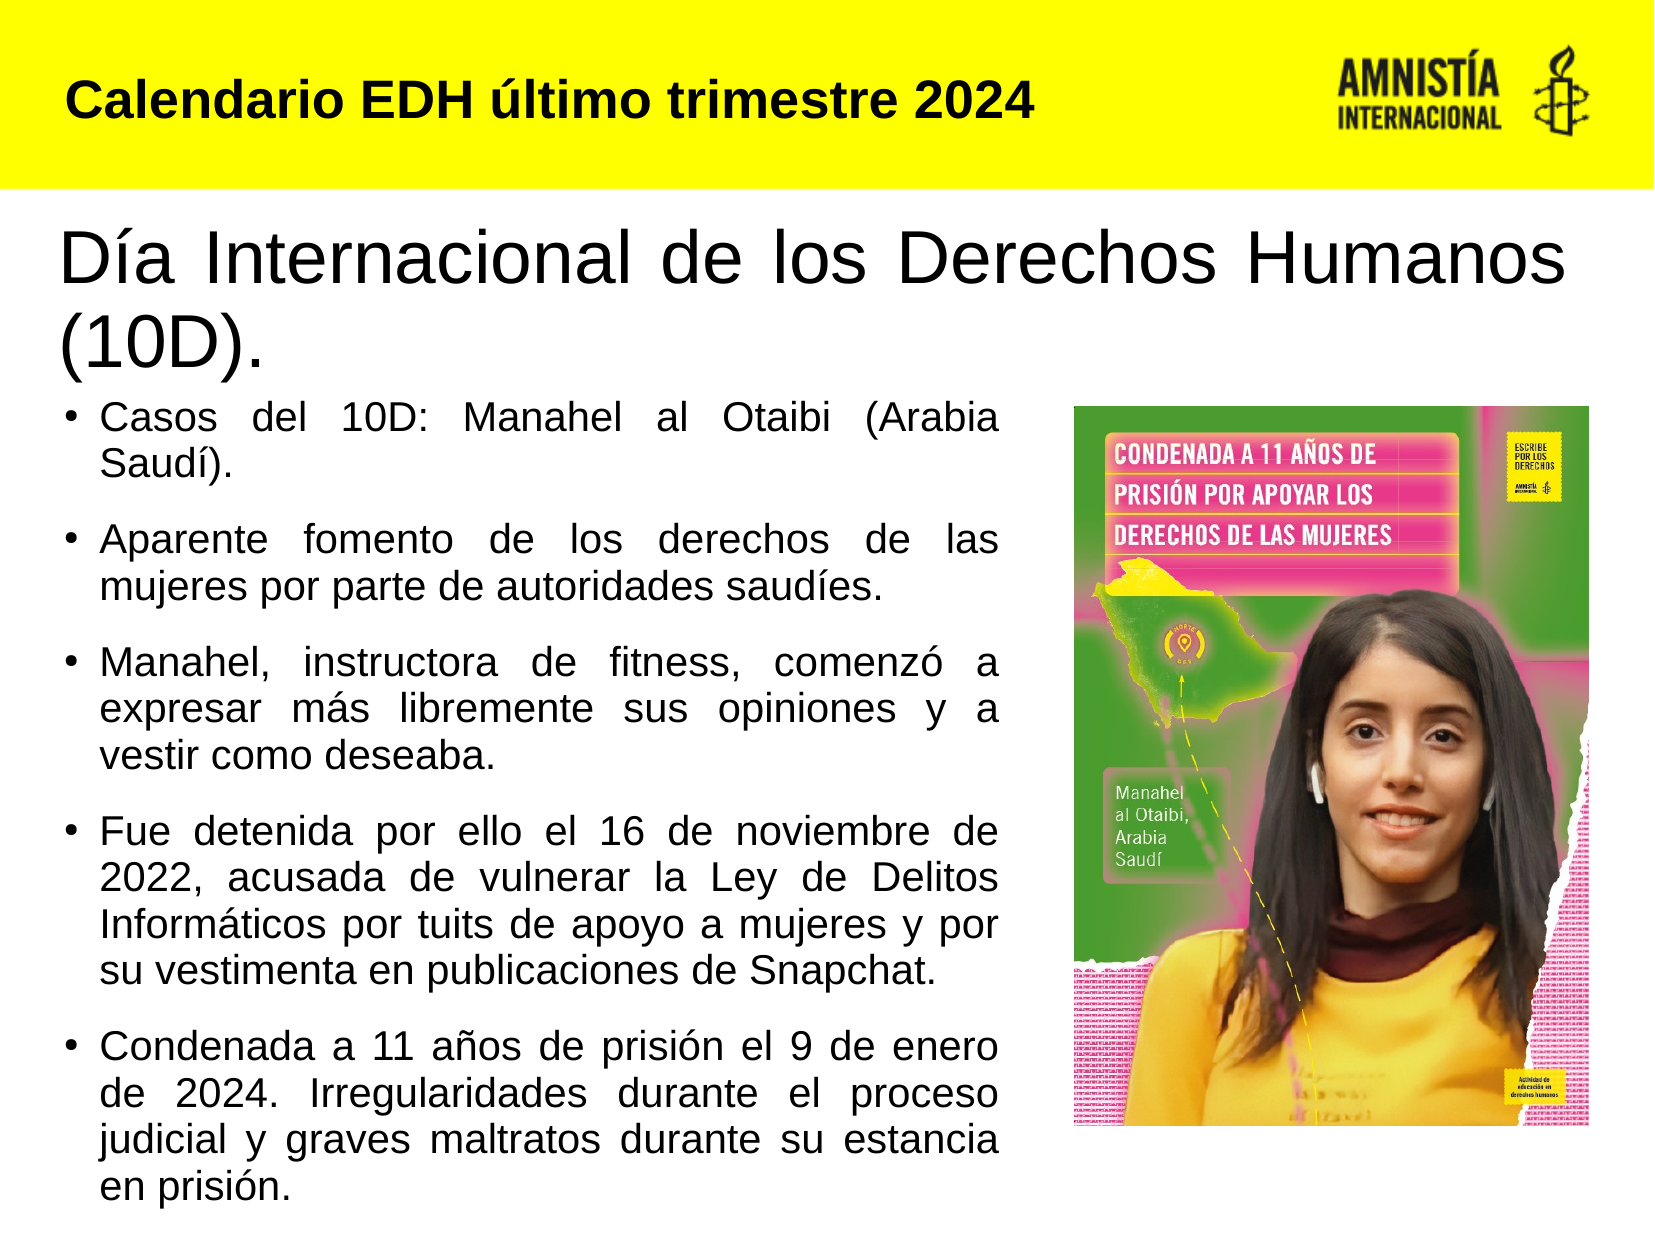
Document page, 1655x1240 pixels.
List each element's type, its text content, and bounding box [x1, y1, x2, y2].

subtitle Casos del 10D: Manahel al Otaibi (Arabia Saudí). Aparente fomento de los derechos de las mujeres por parte de autoridades saudíes. Manahel, instructora de fitness, comenzó a expresar más libremente sus opiniones y a vestir como deseaba. Fue detenida por ello el 16 de noviembre de 2022, acusada de vulnerar la Ley de Delitos Informáticos por tuits de apoyo a mujeres y por su vestimenta en publicaciones de Snapchat. Condenada a 11 años de prisión el 9 de enero de 2024. Irregularidades durante el proceso judicial y graves maltratos durante su estancia en prisión. [63, 393, 1000, 1209]
picture [0, 0, 1655, 1240]
title Día Internacional de los Derechos Humanos (10D). [58, 212, 1569, 388]
title Calendario EDH último trimestre 2024 [64, 12, 1263, 188]
